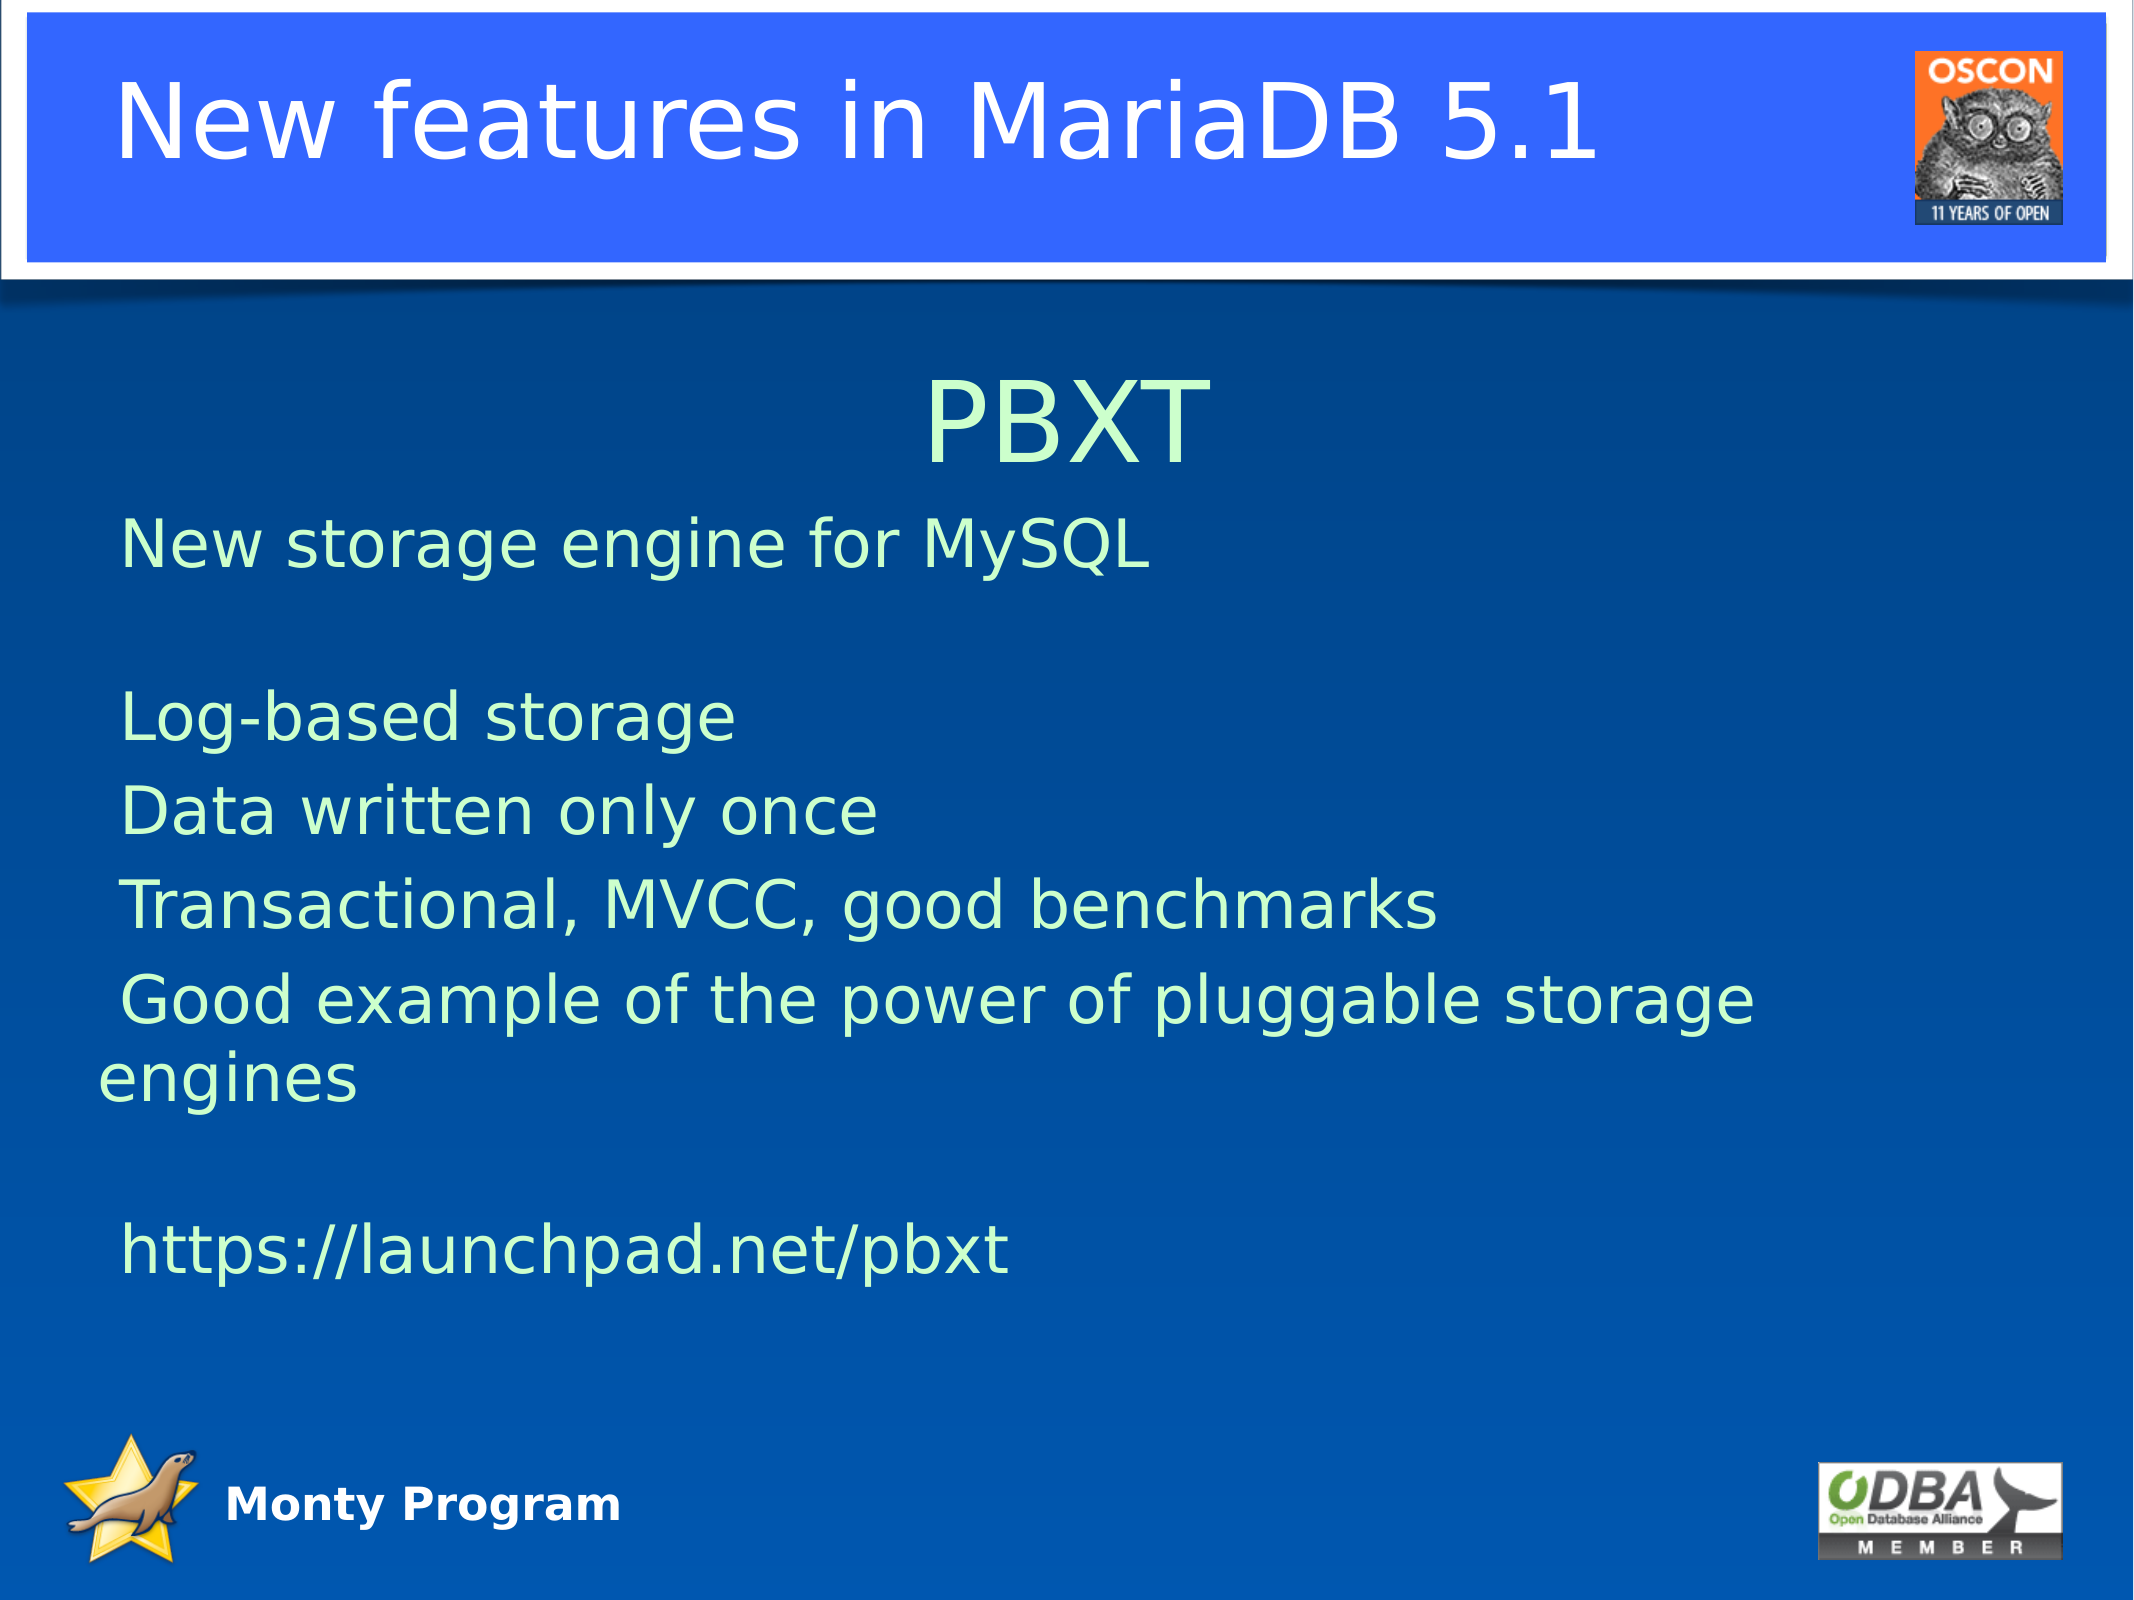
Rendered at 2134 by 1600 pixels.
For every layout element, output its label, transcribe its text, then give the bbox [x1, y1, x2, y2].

list PBXT New storage engine for MySQL Log-based storage Data written only once Transactional, MVCC, good benchmarks Good example of the power of pluggable storage engines https://launchpad.net/pbxt [89, 349, 2053, 1411]
title New features in MariaDB 5.1 [104, 29, 2067, 217]
picture [0, 0, 2134, 313]
picture [60, 1428, 203, 1571]
picture [1818, 1462, 2063, 1560]
